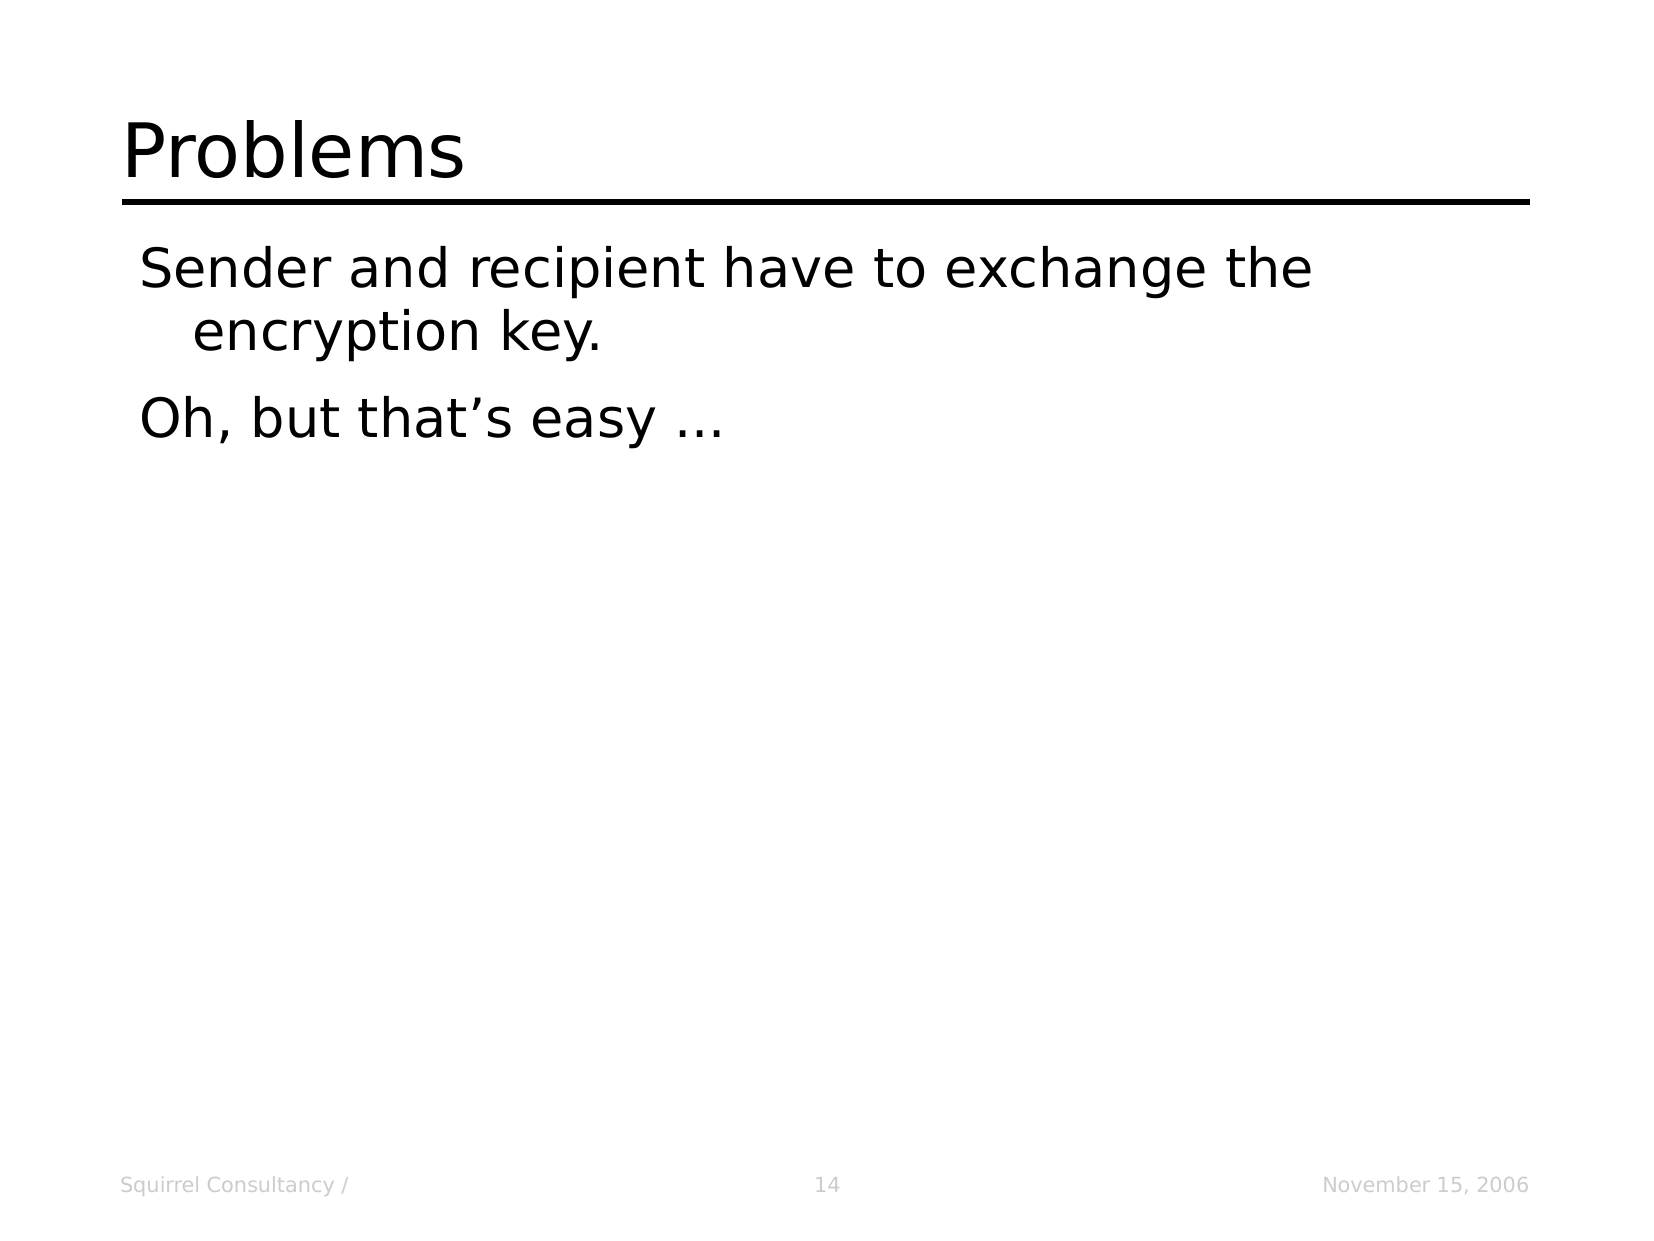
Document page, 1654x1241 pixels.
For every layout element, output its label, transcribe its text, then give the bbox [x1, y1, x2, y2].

list Sender and recipient have to exchange the encryption key. Oh, but that’s easy ... [121, 237, 1534, 1141]
title Problems [121, 102, 1534, 200]
